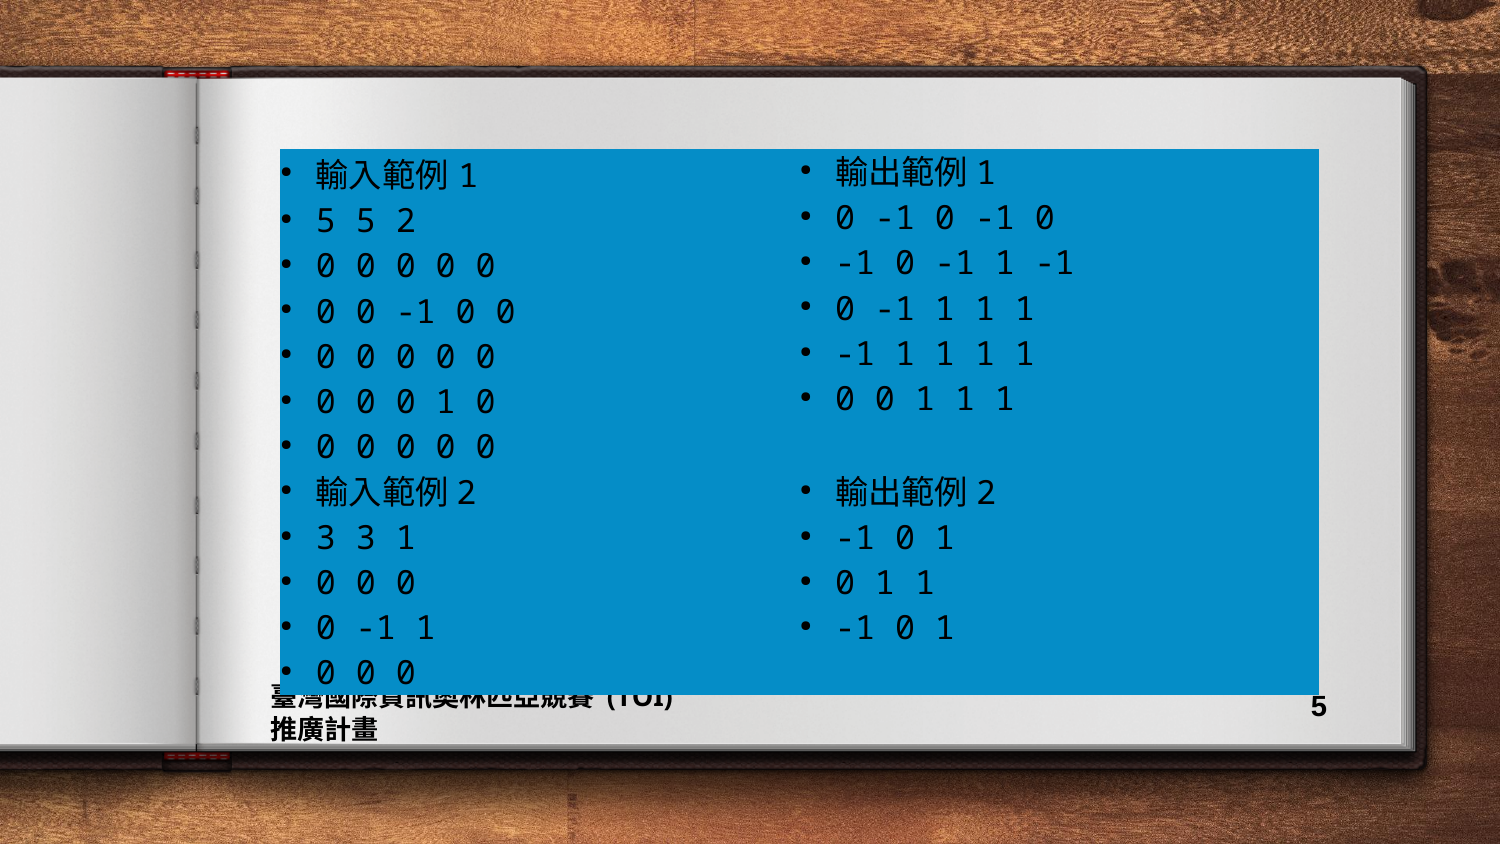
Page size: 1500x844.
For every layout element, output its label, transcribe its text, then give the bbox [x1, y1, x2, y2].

table_cell 輸入範例2 3 3 1 0 0 0 0 -1 1 0 0 0 [280, 469, 800, 695]
text_box 5 [1295, 672, 1386, 737]
table_cell 輸出範例2 -1 0 1 0 1 1 -1 0 1 [800, 469, 1319, 695]
table_header 輸入範例1 5 5 2 0 0 0 0 0 0 0 -1 0 0 0 0 0 0 0 0 0 0 1 0 0 0 0 0 0 [280, 149, 800, 469]
table_header 輸出範例1 0 -1 0 -1 0 -1 0 -1 1 -1 0 -1 1 1 1 -1 1 1 1 1 0 0 1 1 1 [800, 149, 1319, 469]
